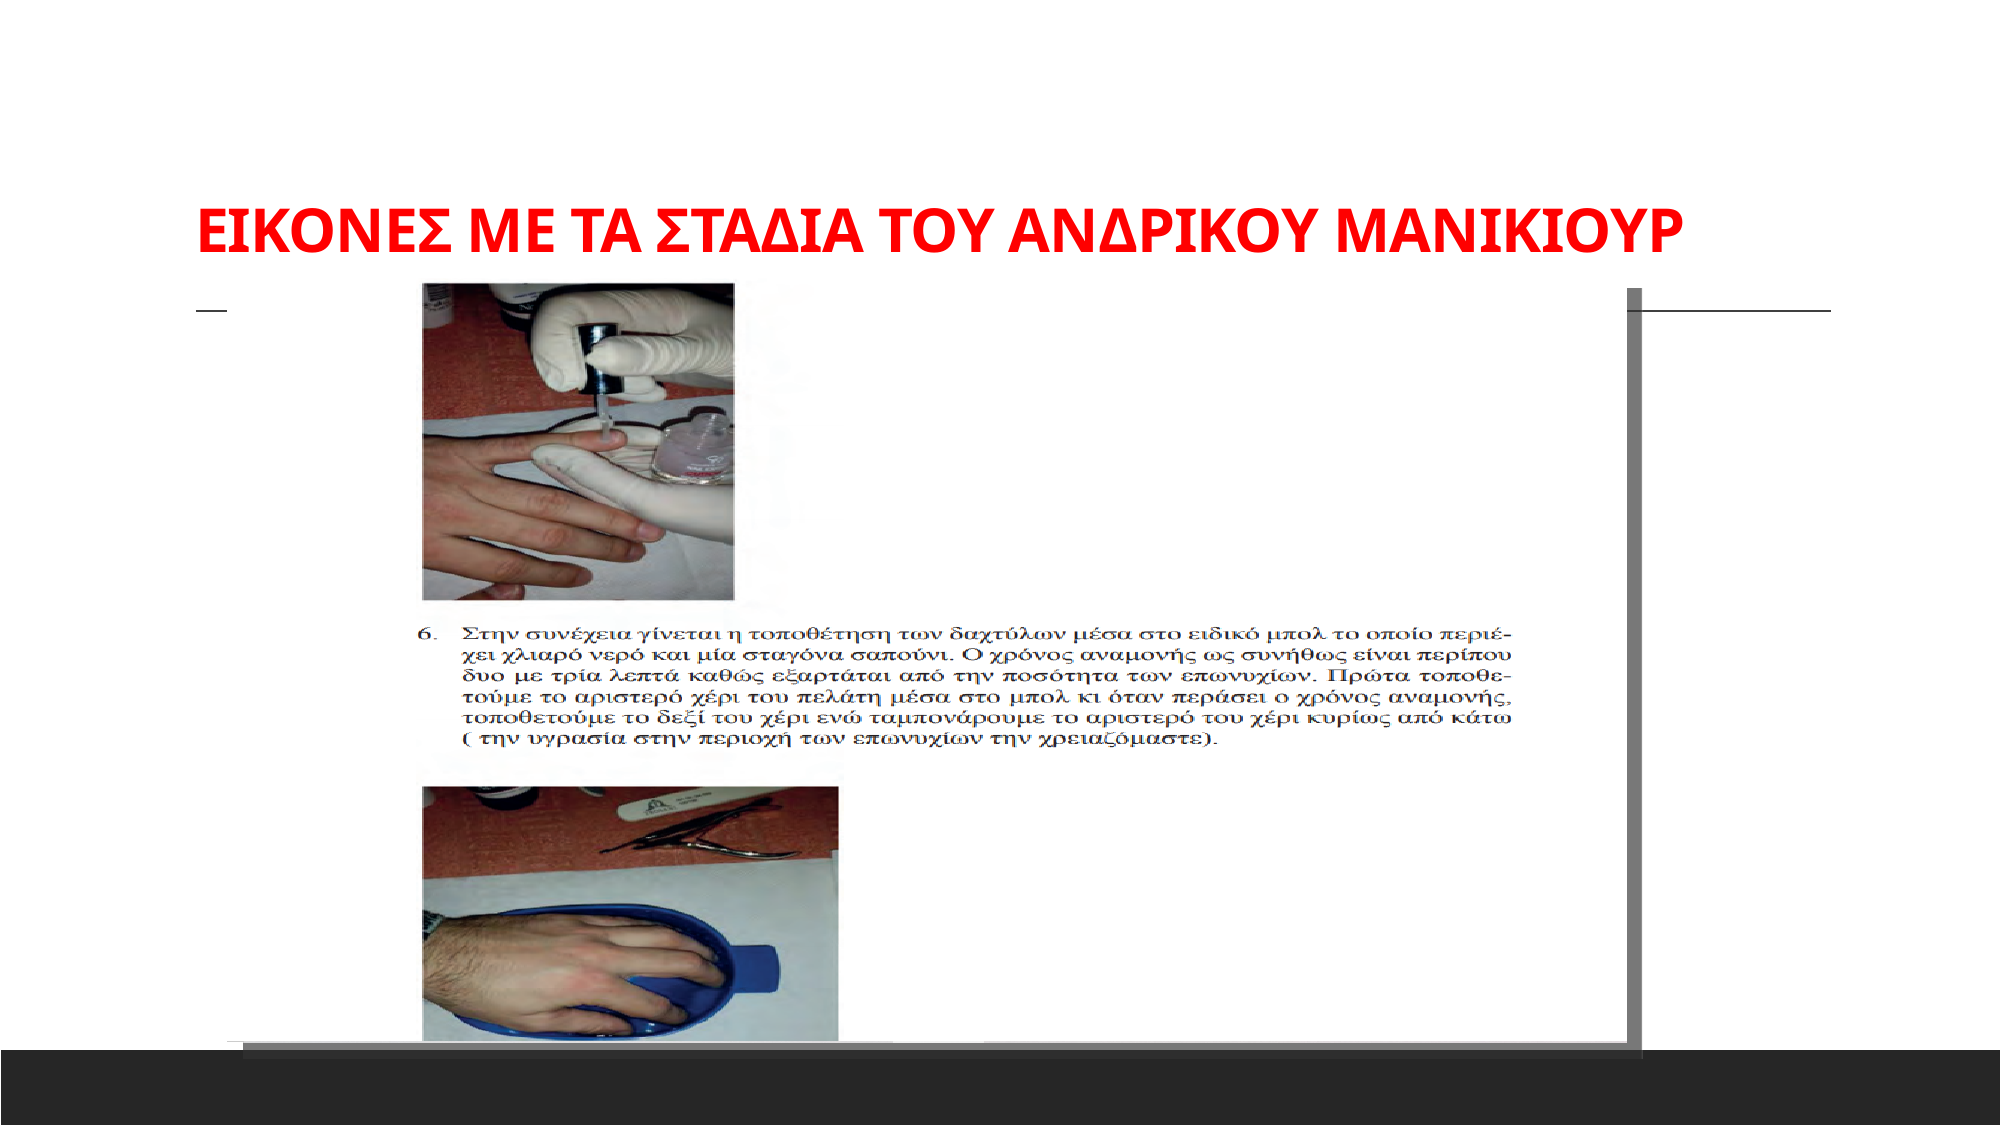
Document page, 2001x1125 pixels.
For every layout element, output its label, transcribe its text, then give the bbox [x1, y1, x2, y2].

title ΕΙΚΟΝΕΣ ΜΕ ΤΑ ΣΤΑΔΙΑ ΤΟΥ ΑΝΔΡΙΚΟΥ ΜΑΝΙΚΙΟΥΡ [180, 162, 1831, 273]
picture [227, 272, 1627, 1043]
